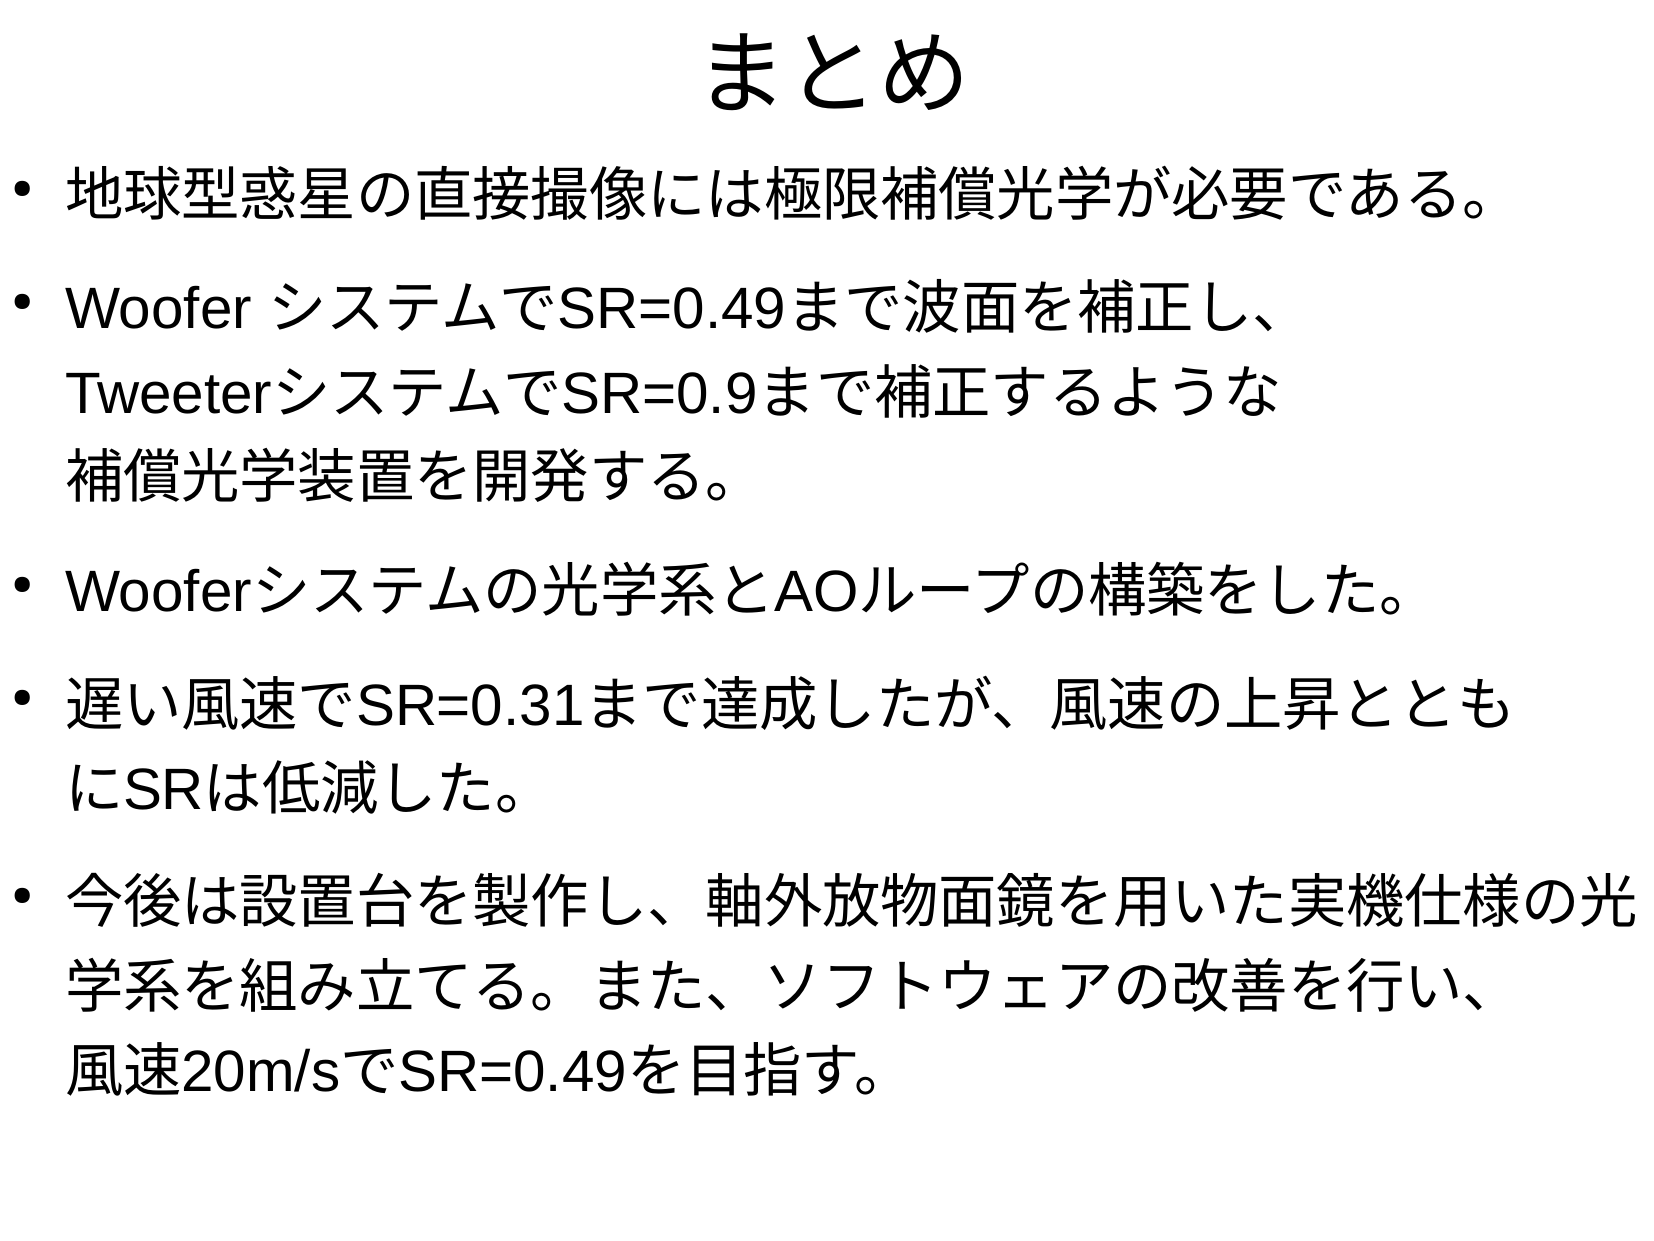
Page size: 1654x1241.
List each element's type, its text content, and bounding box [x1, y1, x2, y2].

list 地球型惑星の直接撮像には極限補償光学が必要である。 Woofer システムでSR=0.49まで波面を補正し、 TweeterシステムでSR=0.9まで補正するような 補償光学装置を開発する。 Wooferシステムの光学系とAOループの構築をした。 遅い風速でSR=0.31まで達成したが、風速の上昇ととも にSRは低減した。 今後は設置台を製作し、軸外放物面鏡を用いた実機仕様の光学系を組み立てる。また、ソフトウェアの改善を行い、 風速20m/sでSR=0.49を目指す。 [0, 147, 1654, 1123]
title まとめ [88, 0, 1577, 163]
